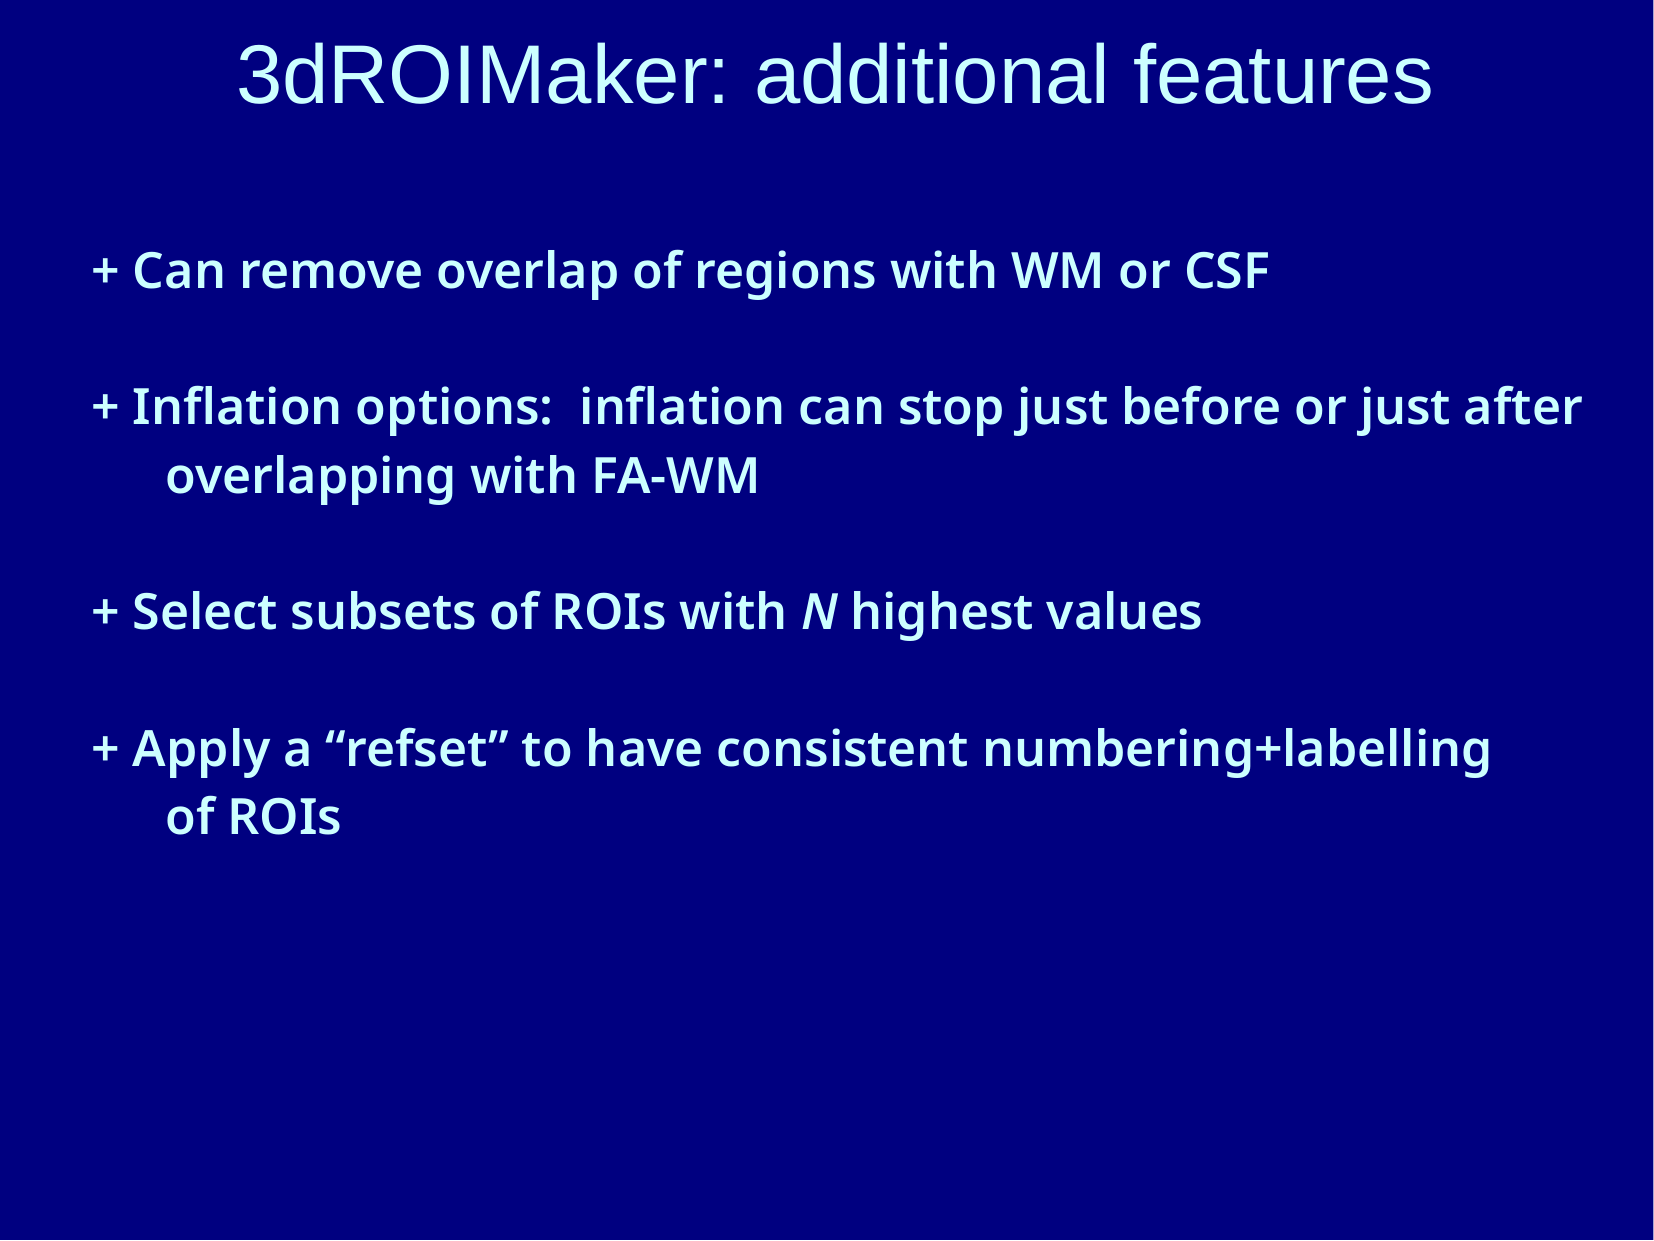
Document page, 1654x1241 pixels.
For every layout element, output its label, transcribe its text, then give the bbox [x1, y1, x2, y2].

text_box + Can remove overlap of regions with WM or CSF + Inflation options: inflation can stop just before or just after overlapping with FA-WM + Select subsets of ROIs with N highest values + Apply a “refset” to have consistent numbering+labelling of ROIs [76, 227, 1429, 769]
title 3dROIMaker: additional features [35, 7, 1636, 143]
